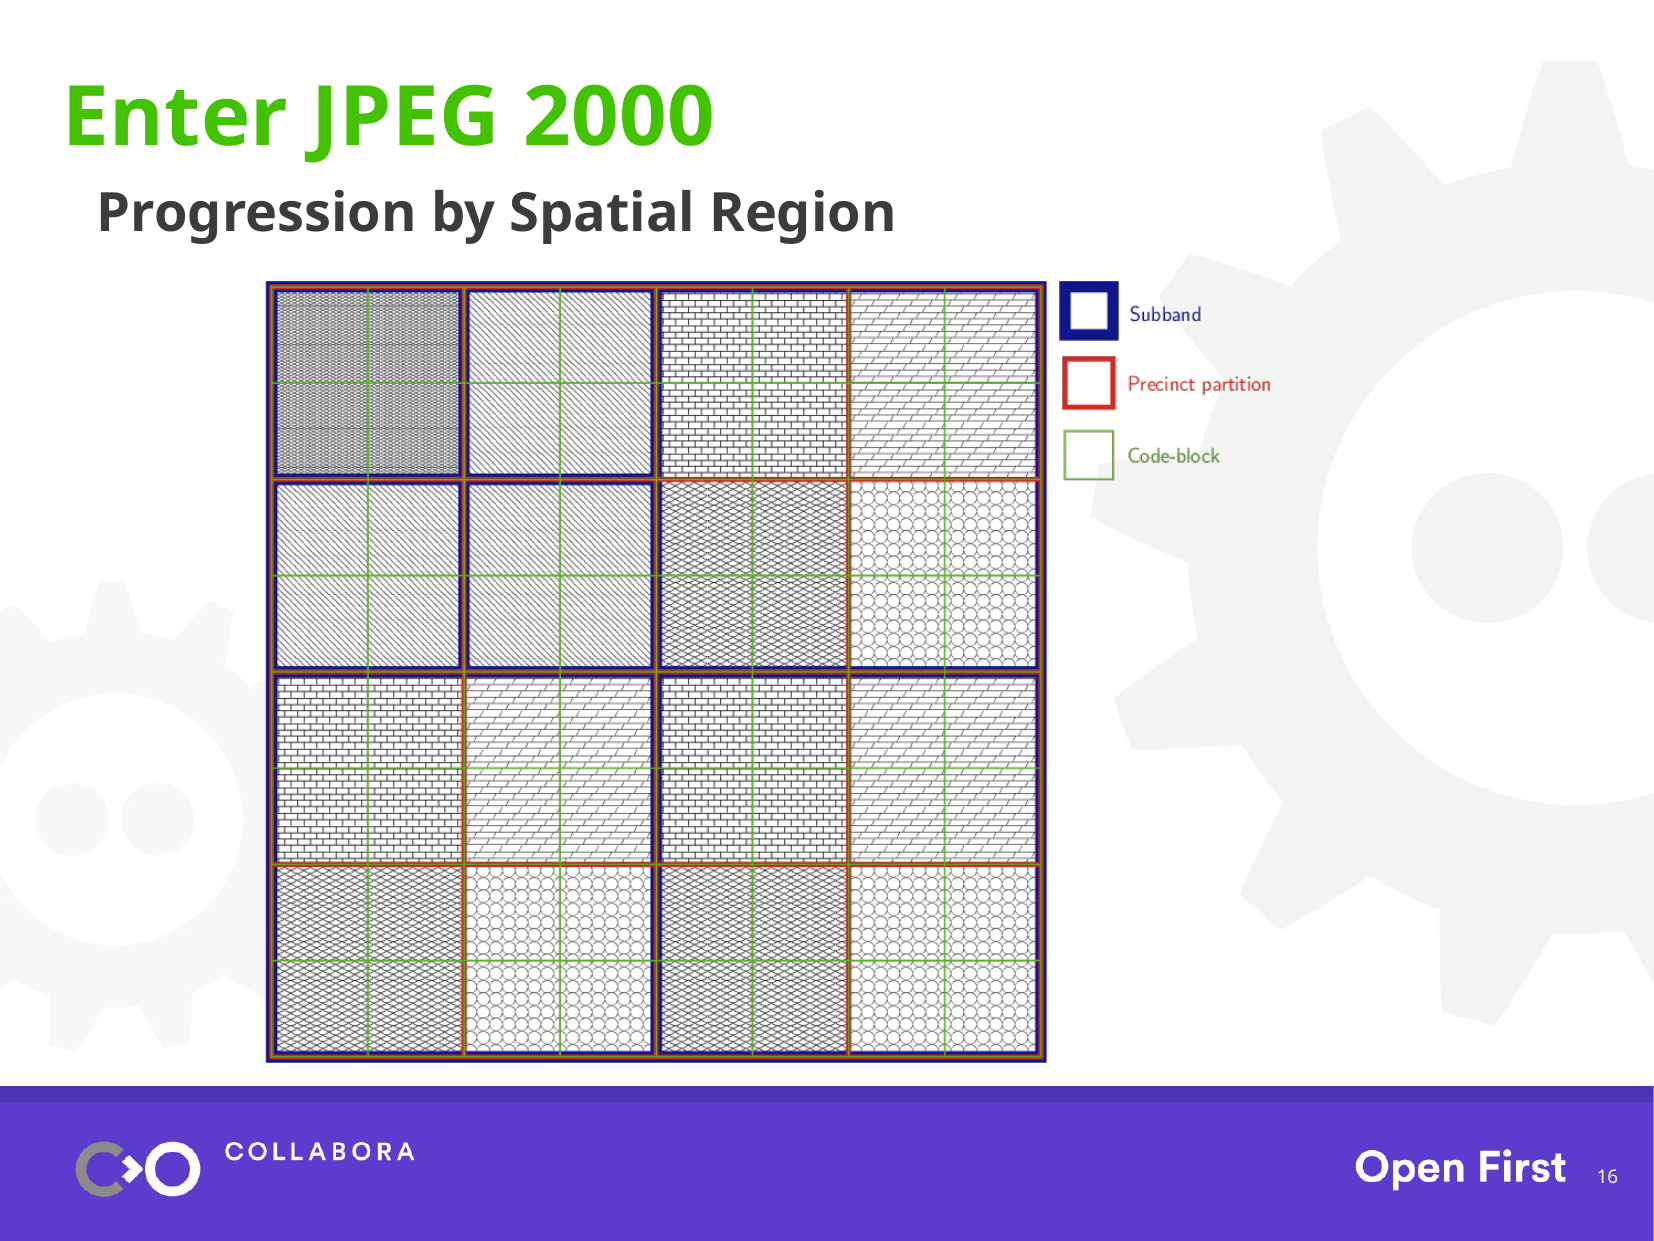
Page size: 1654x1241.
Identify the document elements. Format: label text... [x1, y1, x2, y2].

title Enter JPEG 2000 [62, 62, 1638, 138]
picture [0, 0, 1654, 1241]
list Progression by Spatial Region [26, 177, 1598, 1018]
